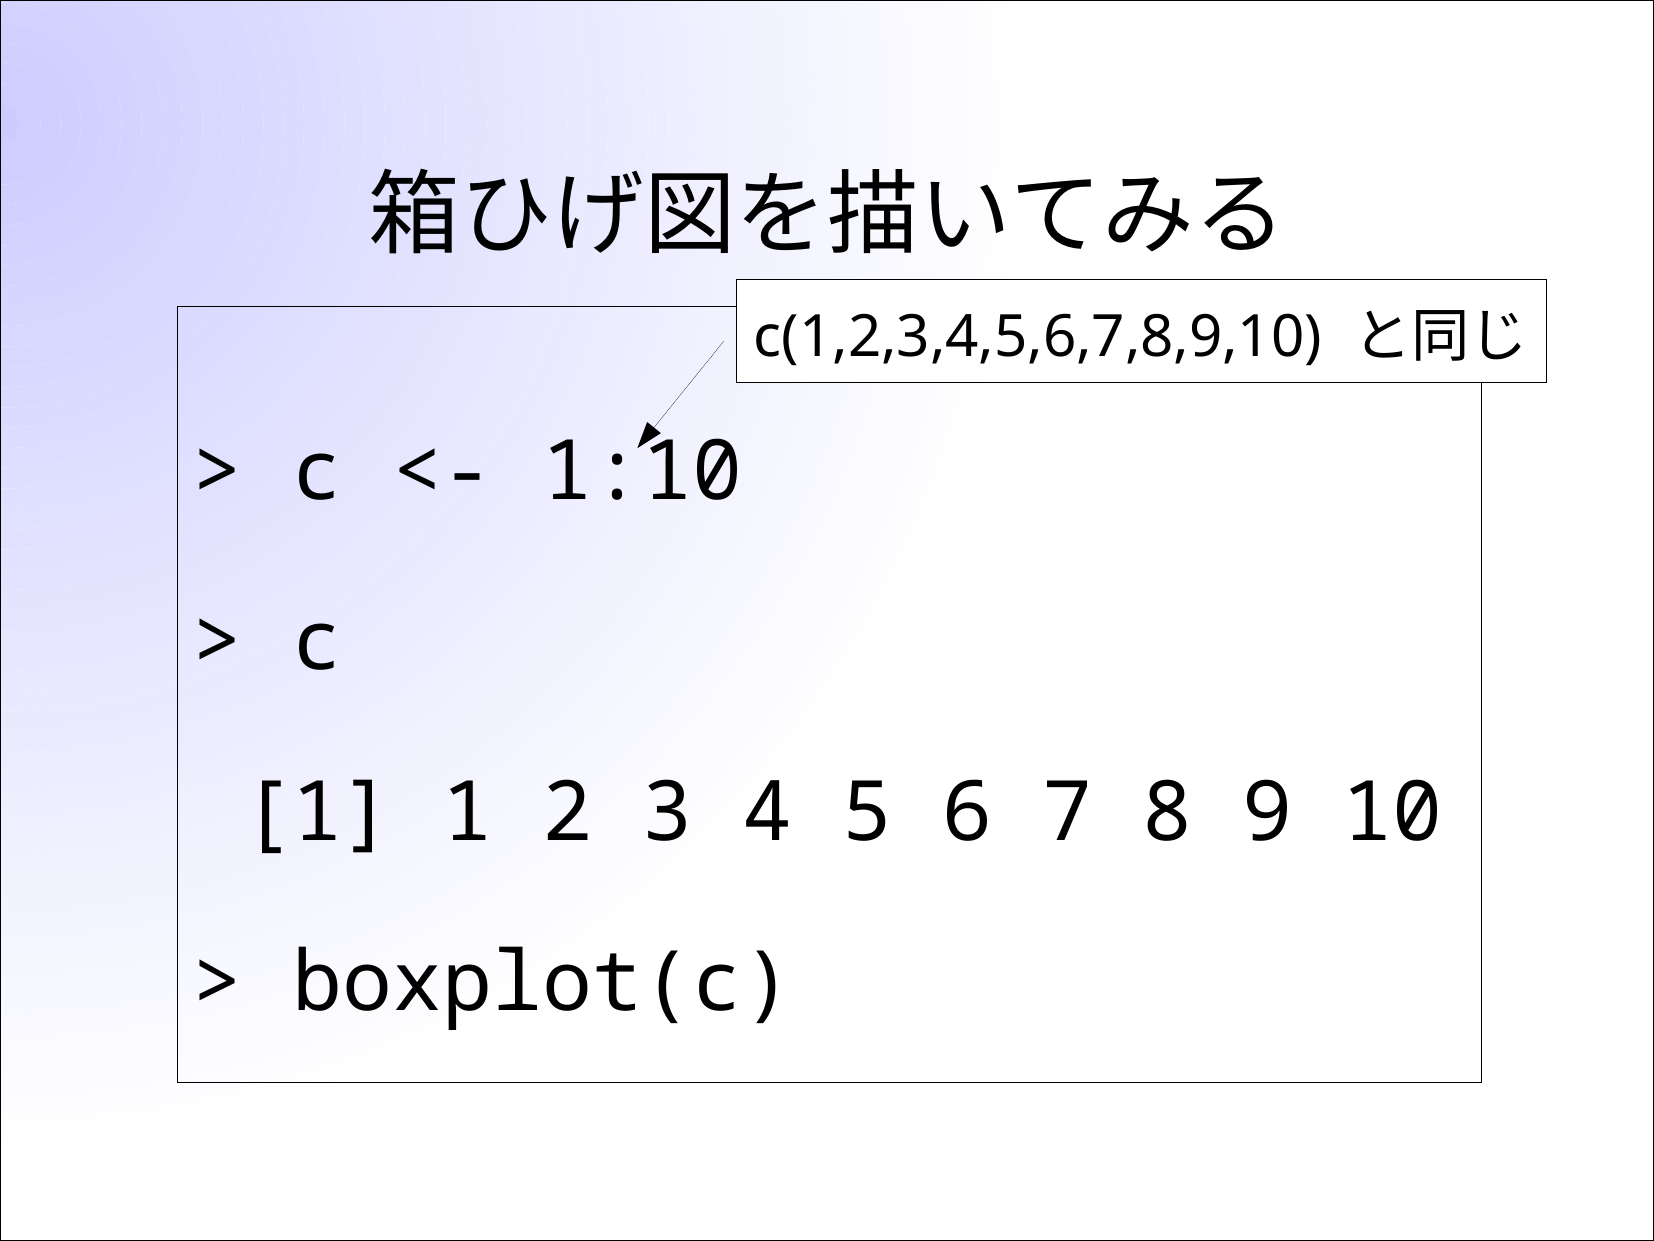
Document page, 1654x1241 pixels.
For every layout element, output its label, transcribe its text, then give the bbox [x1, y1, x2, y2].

text_box c(1,2,3,4,5,6,7,8,9,10) と同じ [736, 279, 1547, 383]
title 箱ひげ図を描いてみる [121, 110, 1534, 303]
text_box > c <- 1:10 > c [1] 1 2 3 4 5 6 7 8 9 10 > boxplot(c) [177, 306, 1482, 1083]
